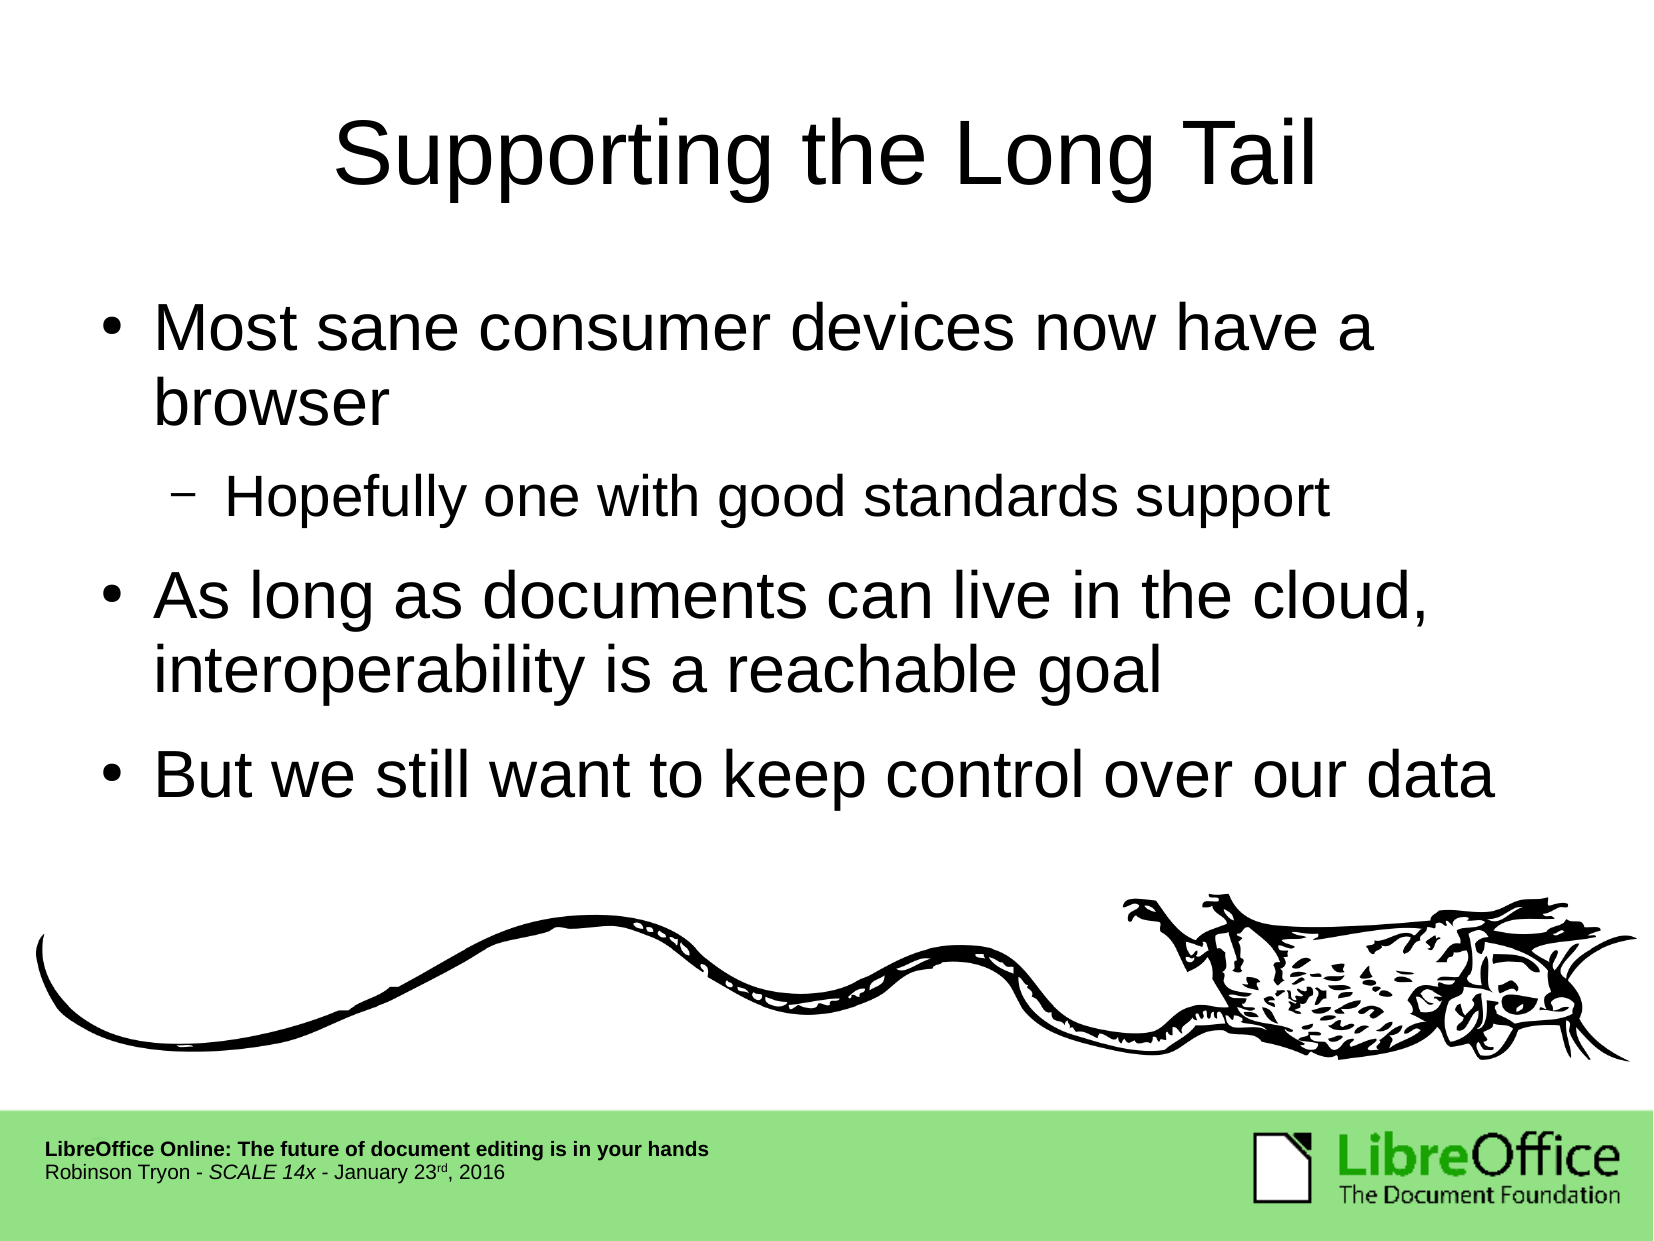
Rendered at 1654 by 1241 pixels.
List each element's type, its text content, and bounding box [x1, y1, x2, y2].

picture [0, 0, 1654, 1241]
title Supporting the Long Tail [82, 49, 1571, 257]
list Most sane consumer devices now have a browser Hopefully one with good standards support As long as documents can live in the cloud, interoperability is a reachable goal But we still want to keep control over our data [82, 290, 1571, 893]
